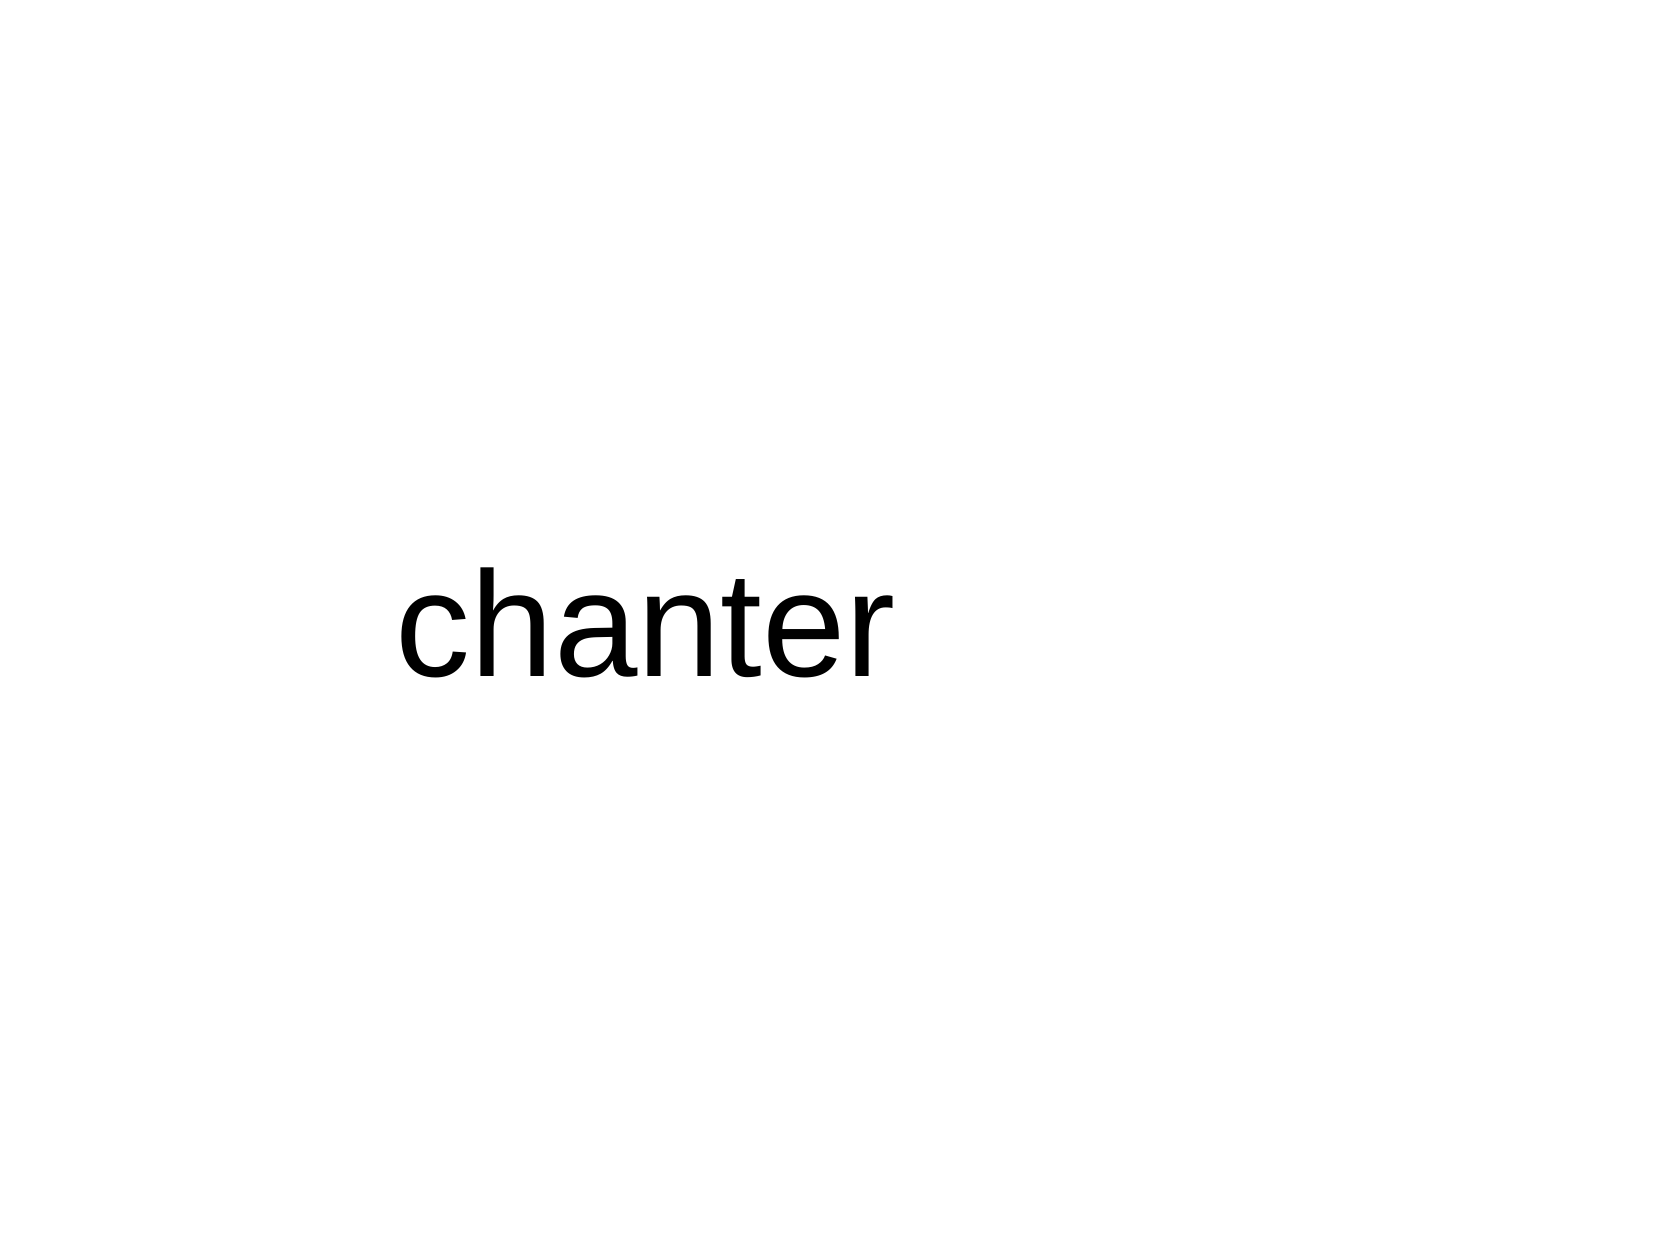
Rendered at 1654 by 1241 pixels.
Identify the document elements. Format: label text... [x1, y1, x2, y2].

text_box chanter [380, 533, 1279, 717]
